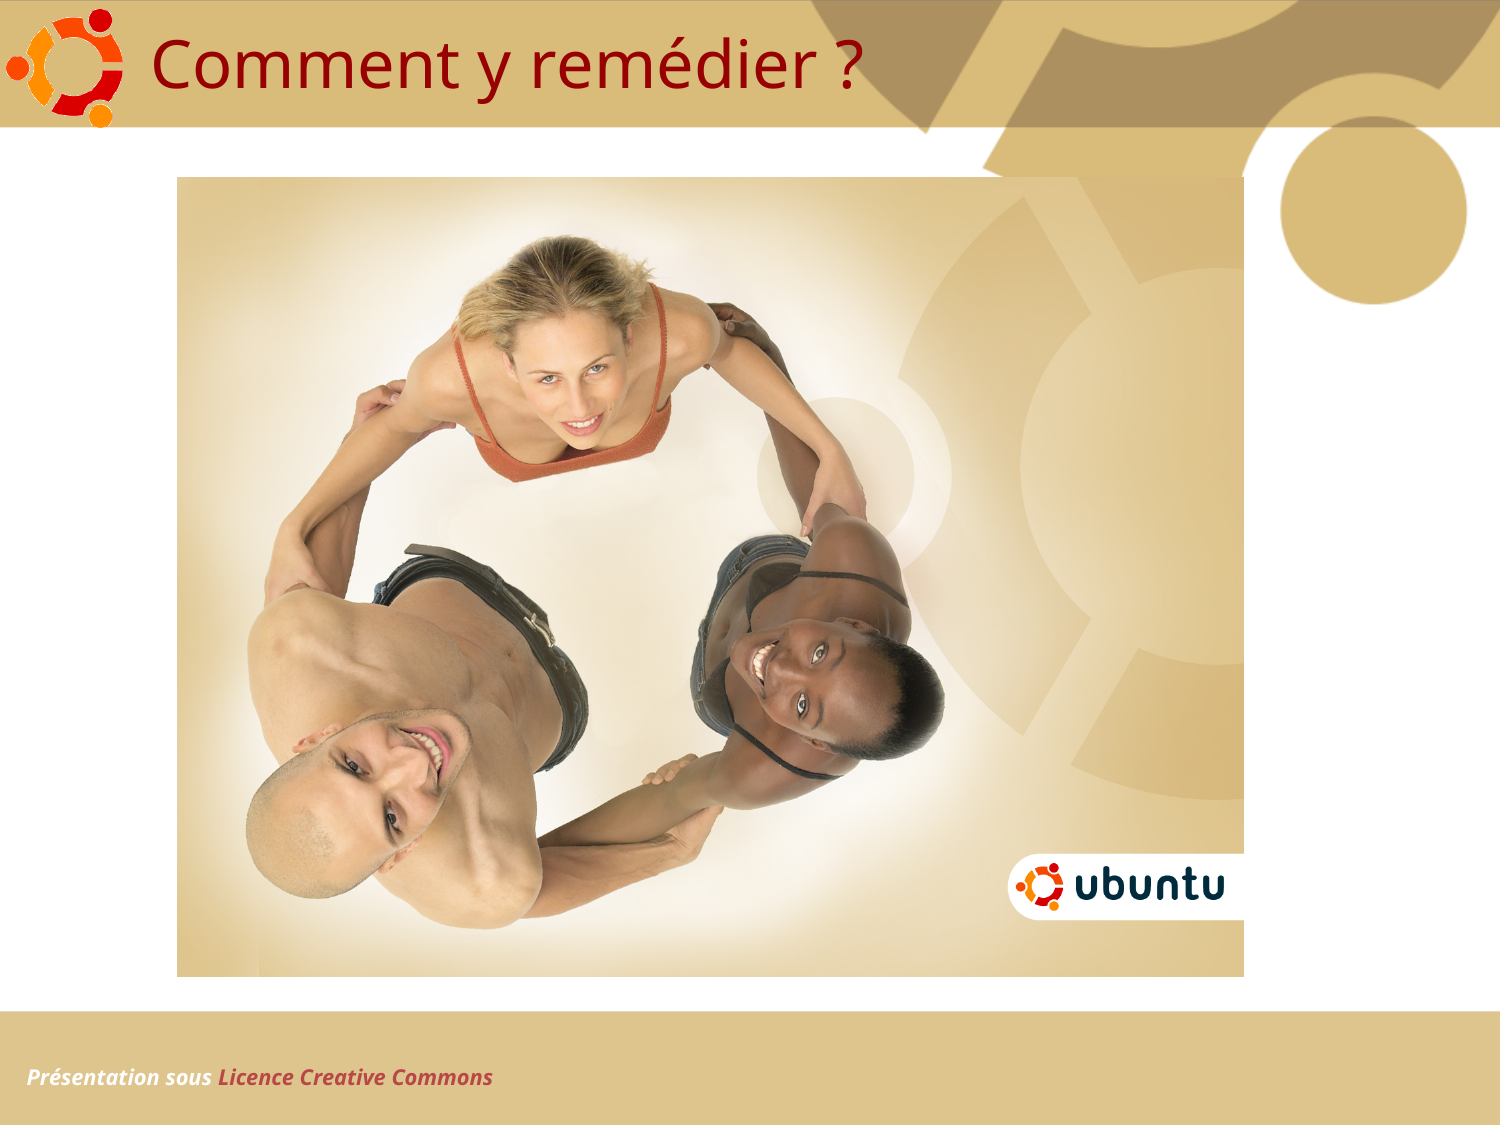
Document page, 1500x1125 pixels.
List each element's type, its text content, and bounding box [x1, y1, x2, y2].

picture [0, 0, 1500, 977]
title Comment y remédier ? [135, 0, 1418, 159]
